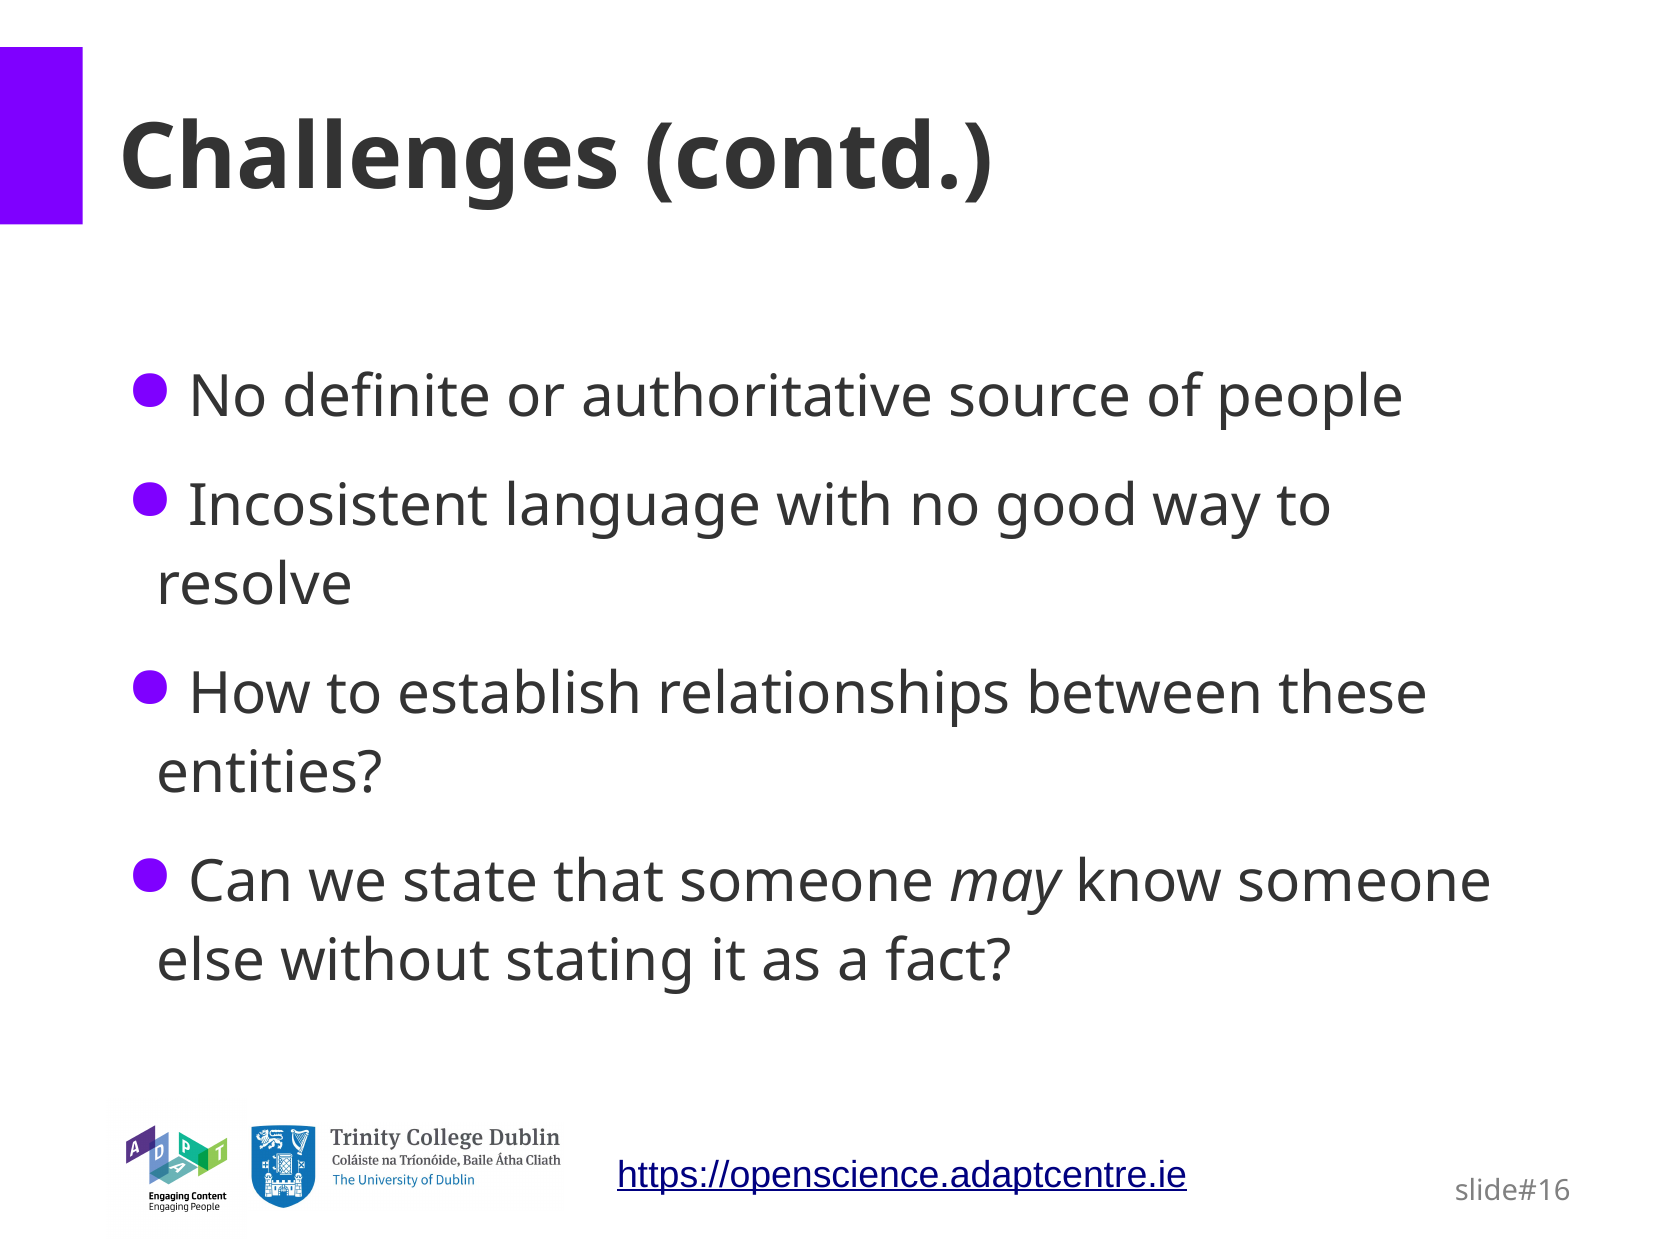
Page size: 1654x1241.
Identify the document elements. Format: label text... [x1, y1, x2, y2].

list No definite or authoritative source of people Incosistent language with no good way to resolve How to establish relationships between these entities? Can we state that someone may know someone else without stating it as a fact? [118, 354, 1536, 1074]
title Challenges (contd.) [118, 49, 1571, 257]
picture [106, 1098, 247, 1239]
picture [248, 1122, 564, 1211]
